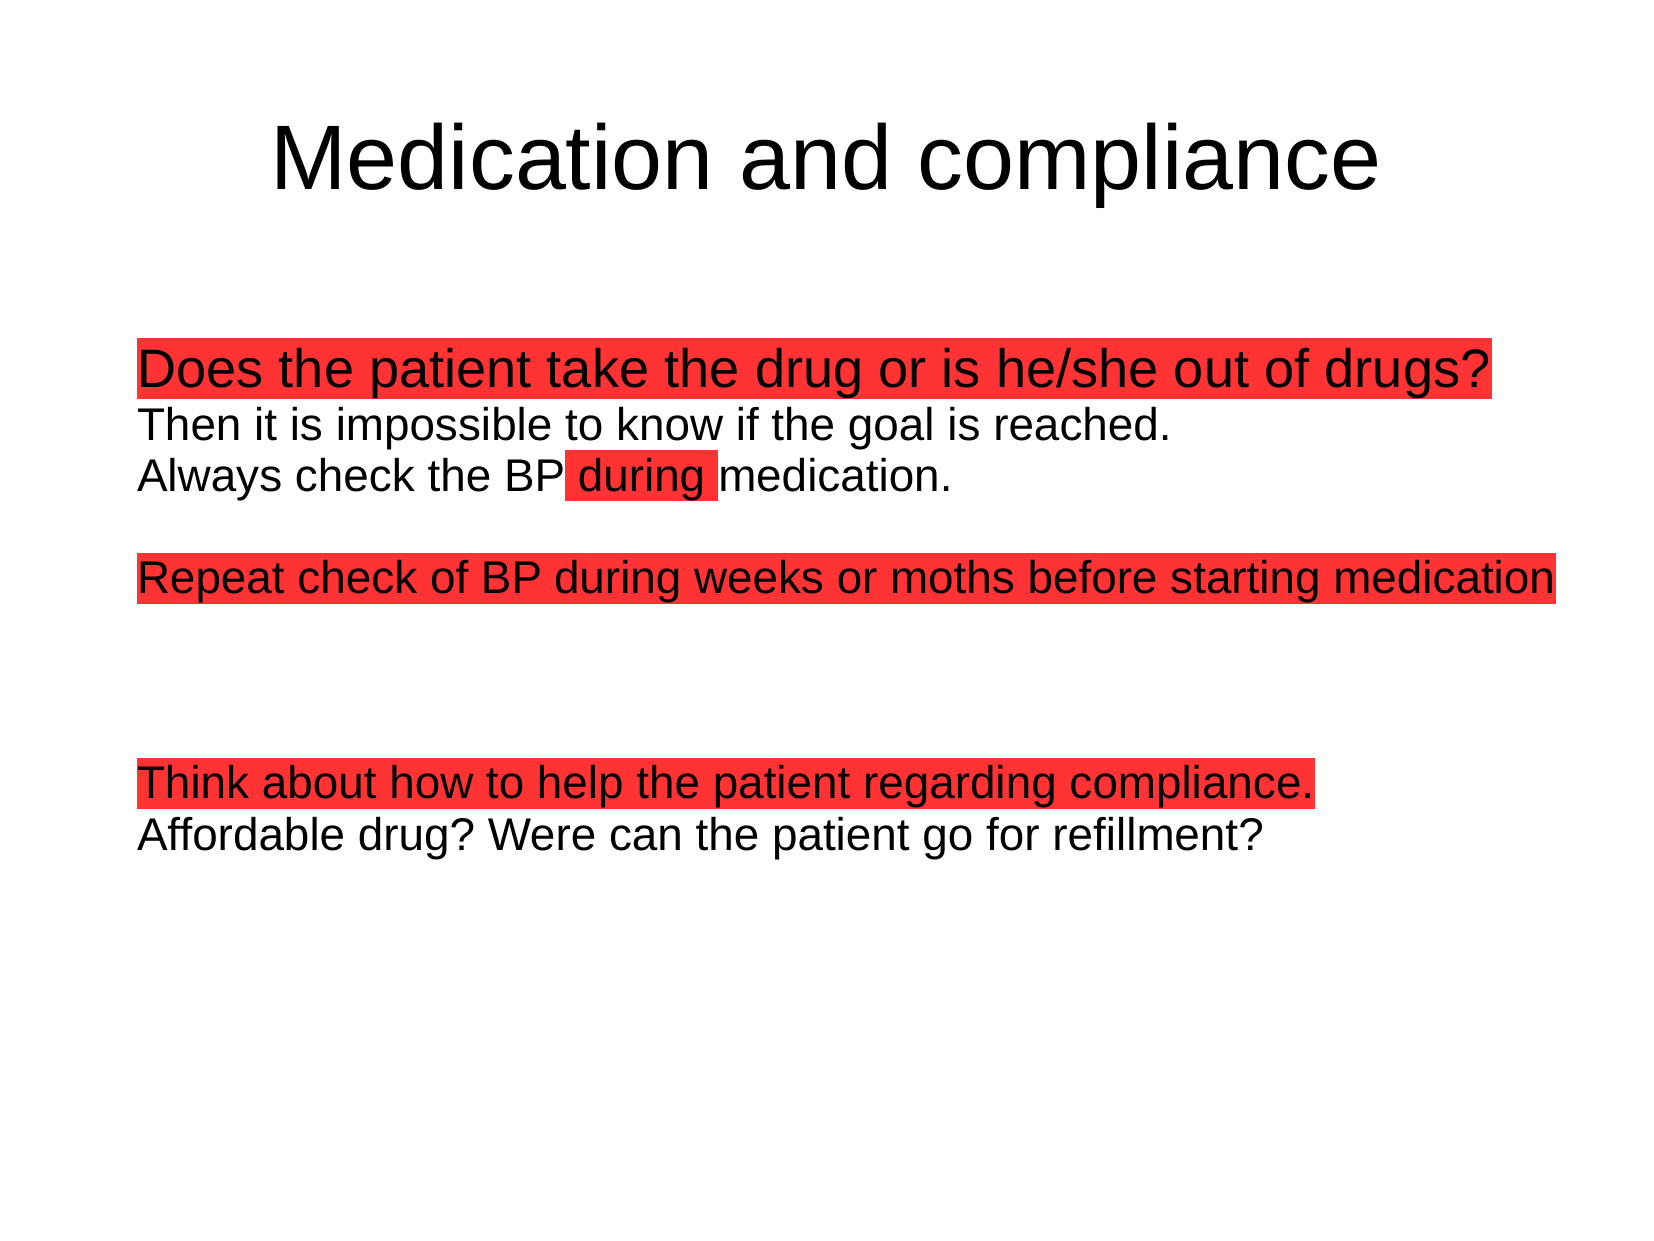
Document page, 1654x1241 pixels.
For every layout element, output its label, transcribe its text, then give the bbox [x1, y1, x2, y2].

title Medication and compliance [82, 49, 1571, 257]
text_box Does the patient take the drug or is he/she out of drugs? Then it is impossible to know if the goal is reached. Always check the BP during medication. Repeat check of BP during weeks or moths before starting medication Think about how to help the patient regarding compliance. Affordable drug? Were can the patient go for refillment? [122, 330, 1571, 966]
